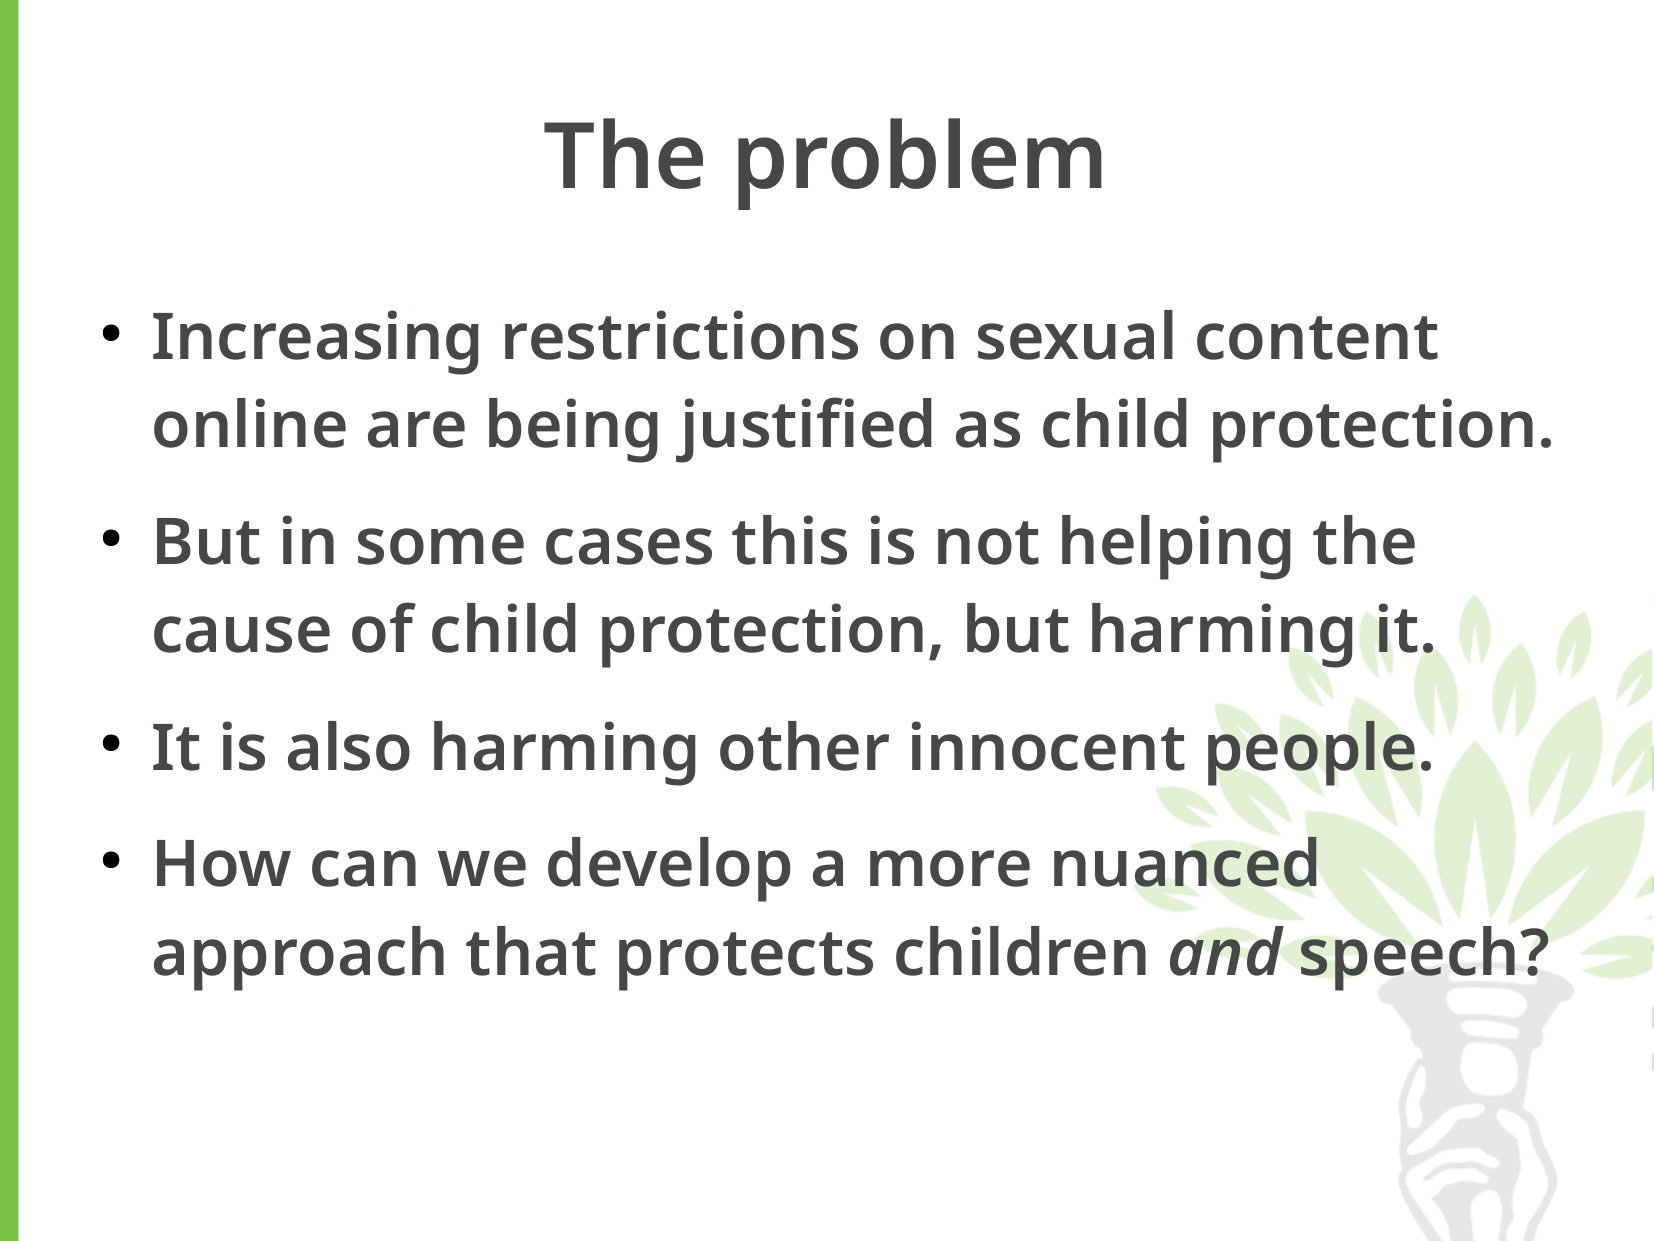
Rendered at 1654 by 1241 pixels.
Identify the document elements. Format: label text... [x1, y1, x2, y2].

title The problem [82, 49, 1571, 257]
list Increasing restrictions on sexual content online are being justified as child protection. But in some cases this is not helping the cause of child protection, but harming it. It is also harming other innocent people. How can we develop a more nuanced approach that protects children and speech? [82, 290, 1571, 1010]
picture [0, 0, 1654, 1241]
